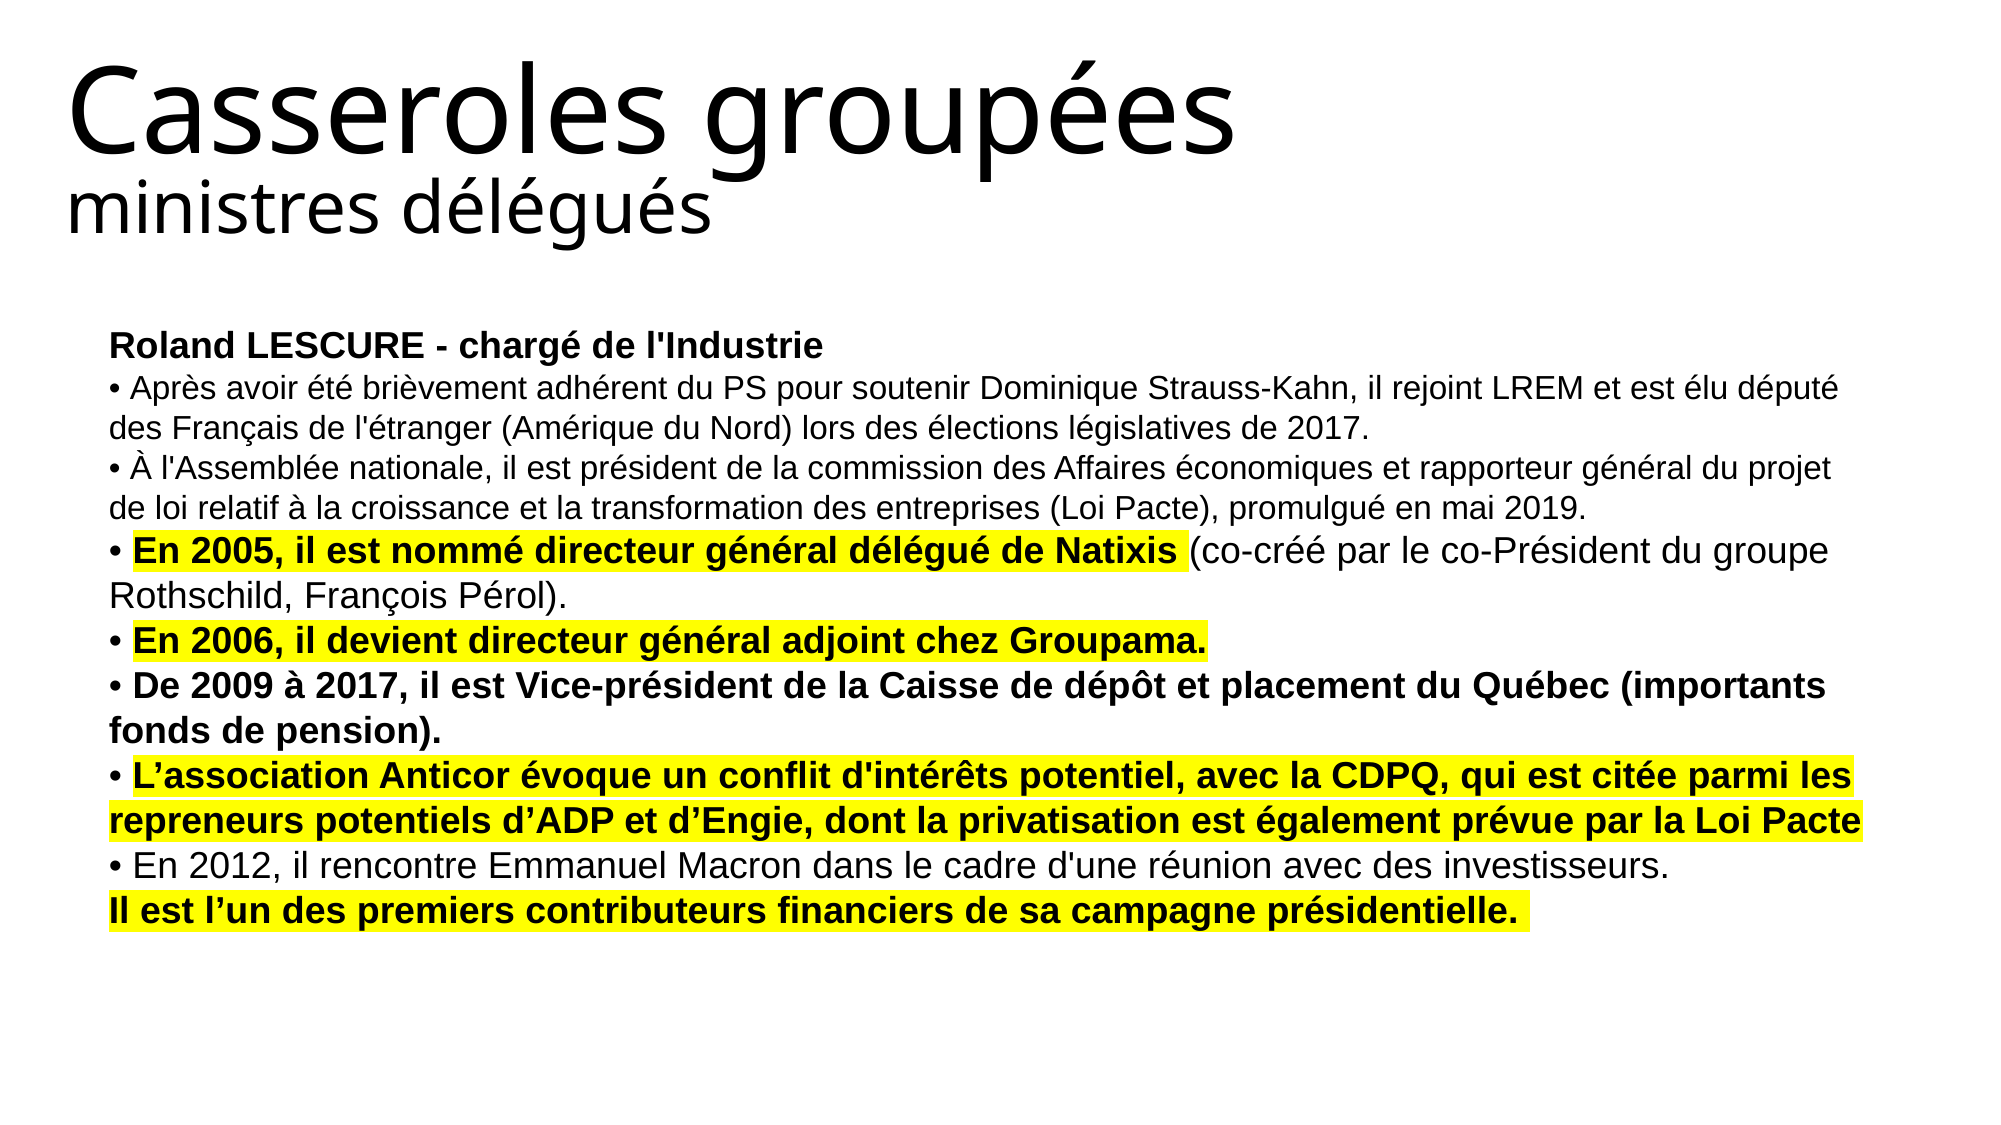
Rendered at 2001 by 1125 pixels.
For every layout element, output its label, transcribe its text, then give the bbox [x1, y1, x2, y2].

text_box Casseroles groupées ministres délégués [49, 45, 1685, 263]
text_box Roland LESCURE - chargé de l'Industrie • Après avoir été brièvement adhérent du PS pour soutenir Dominique Strauss-Kahn, il rejoint LREM et est élu député des Français de l'étranger (Amérique du Nord) lors des élections législatives de 2017. • À l'Assemblée nationale, il est président de la commission des Affaires économiques et rapporteur général du projet de loi relatif à la croissance et la transformation des entreprises (Loi Pacte), promulgué en mai 2019. • En 2005, il est nommé directeur général délégué de Natixis (co-créé par le co-Président du groupe Rothschild, François Pérol). • En 2006, il devient directeur général adjoint chez Groupama. • De 2009 à 2017, il est Vice-président de la Caisse de dépôt et placement du Québec (importants fonds de pension). • L’association Anticor évoque un conflit d'intérêts potentiel, avec la CDPQ, qui est citée parmi les repreneurs potentiels d’ADP et d’Engie, dont la privatisation est également prévue par la Loi Pacte • En 2012, il rencontre Emmanuel Macron dans le cadre d'une réunion avec des investisseurs. Il est l’un des premiers contributeurs financiers de sa campagne présidentielle. [93, 313, 1891, 946]
